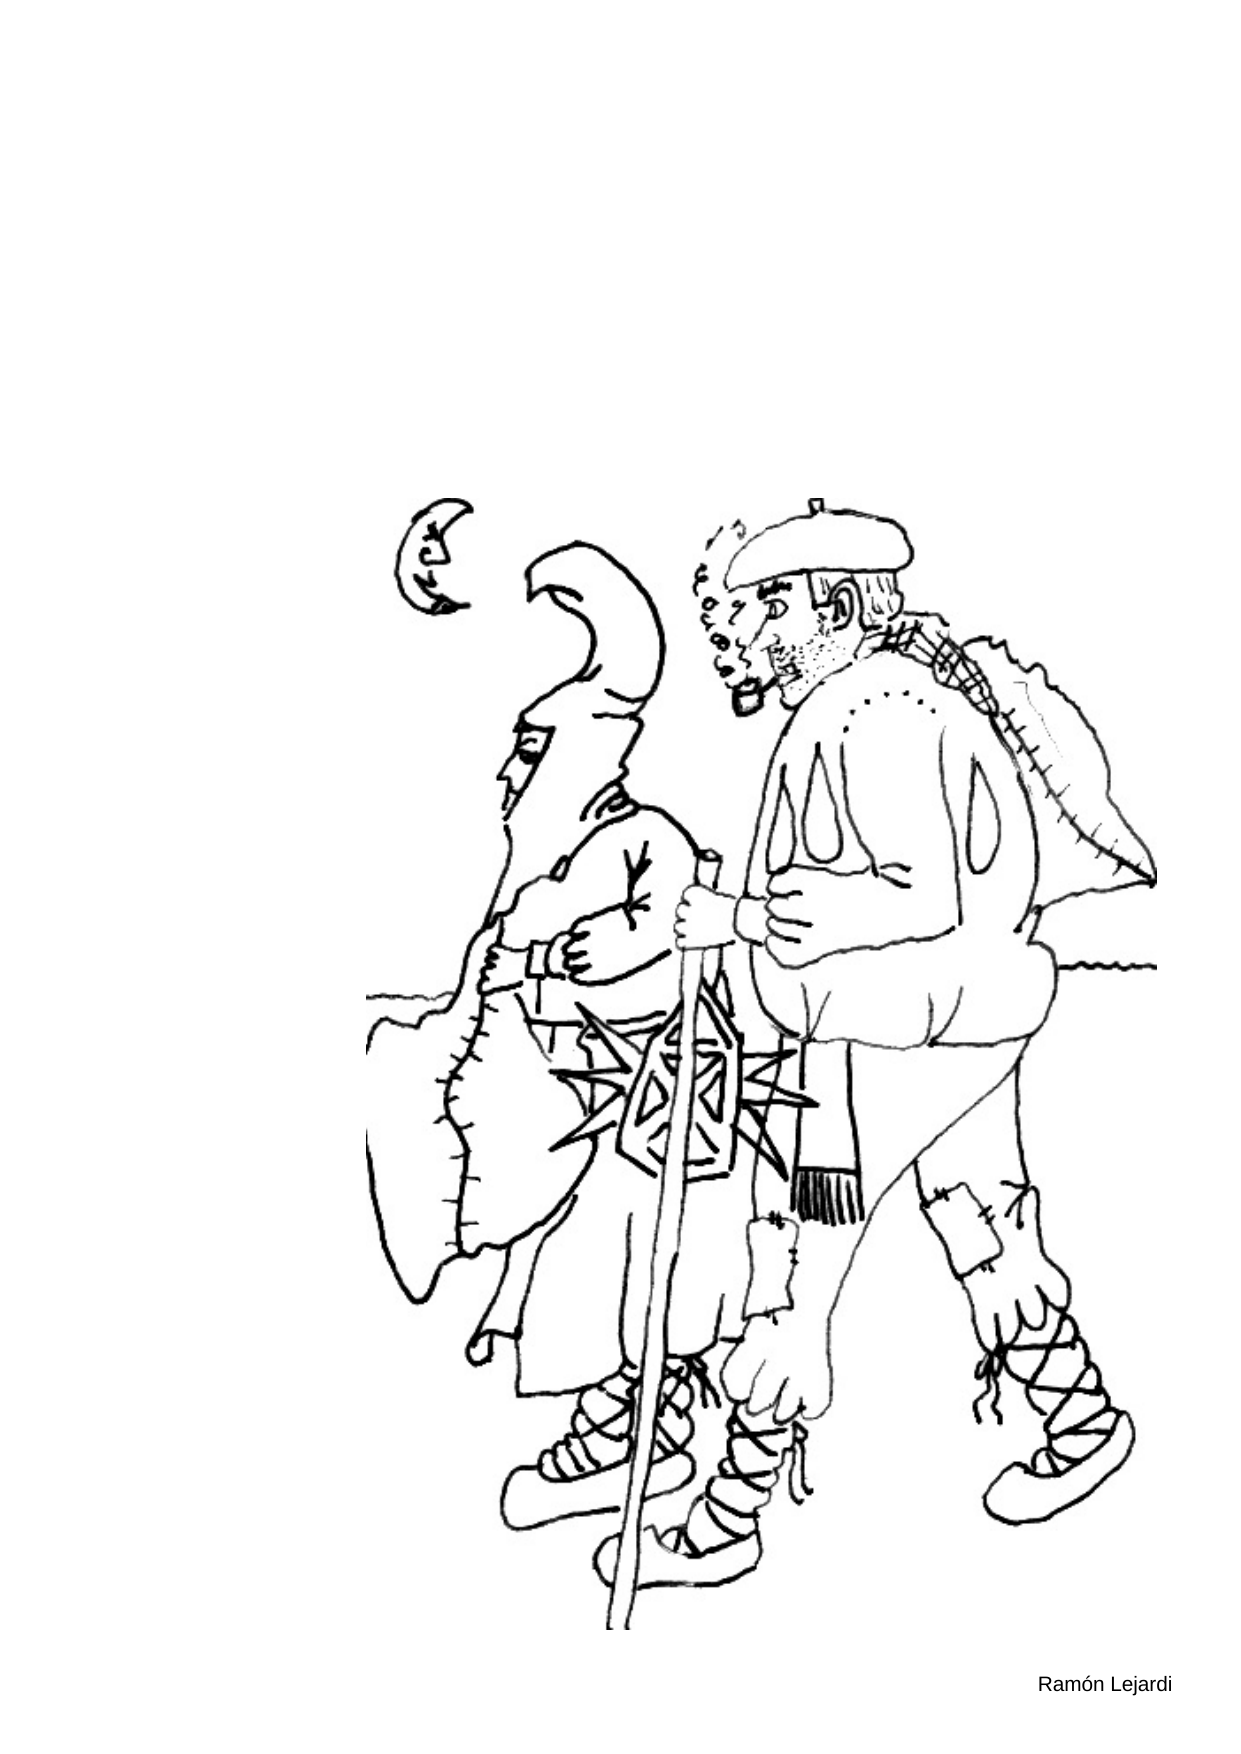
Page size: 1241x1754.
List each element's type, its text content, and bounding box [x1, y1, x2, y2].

text_box Ramón Lejardi [1023, 1665, 1193, 1704]
picture [366, 498, 1157, 1630]
